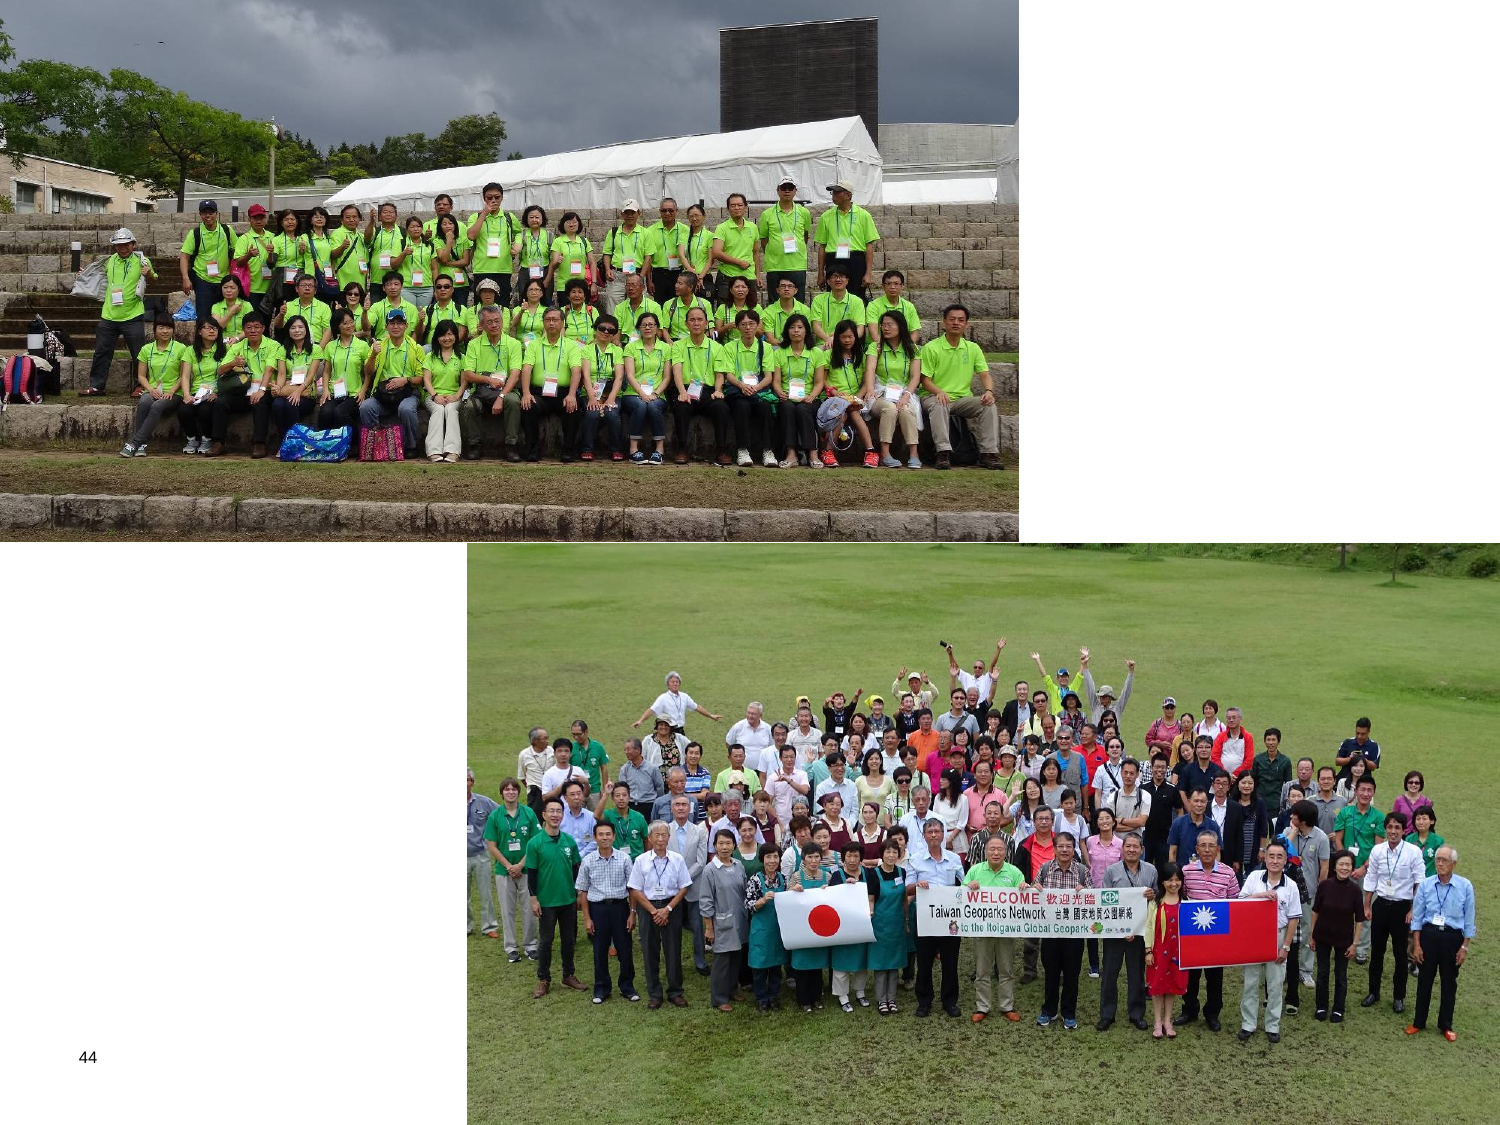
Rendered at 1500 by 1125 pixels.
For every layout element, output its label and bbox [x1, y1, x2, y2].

picture [467, 543, 1500, 1125]
picture [0, 0, 1019, 542]
